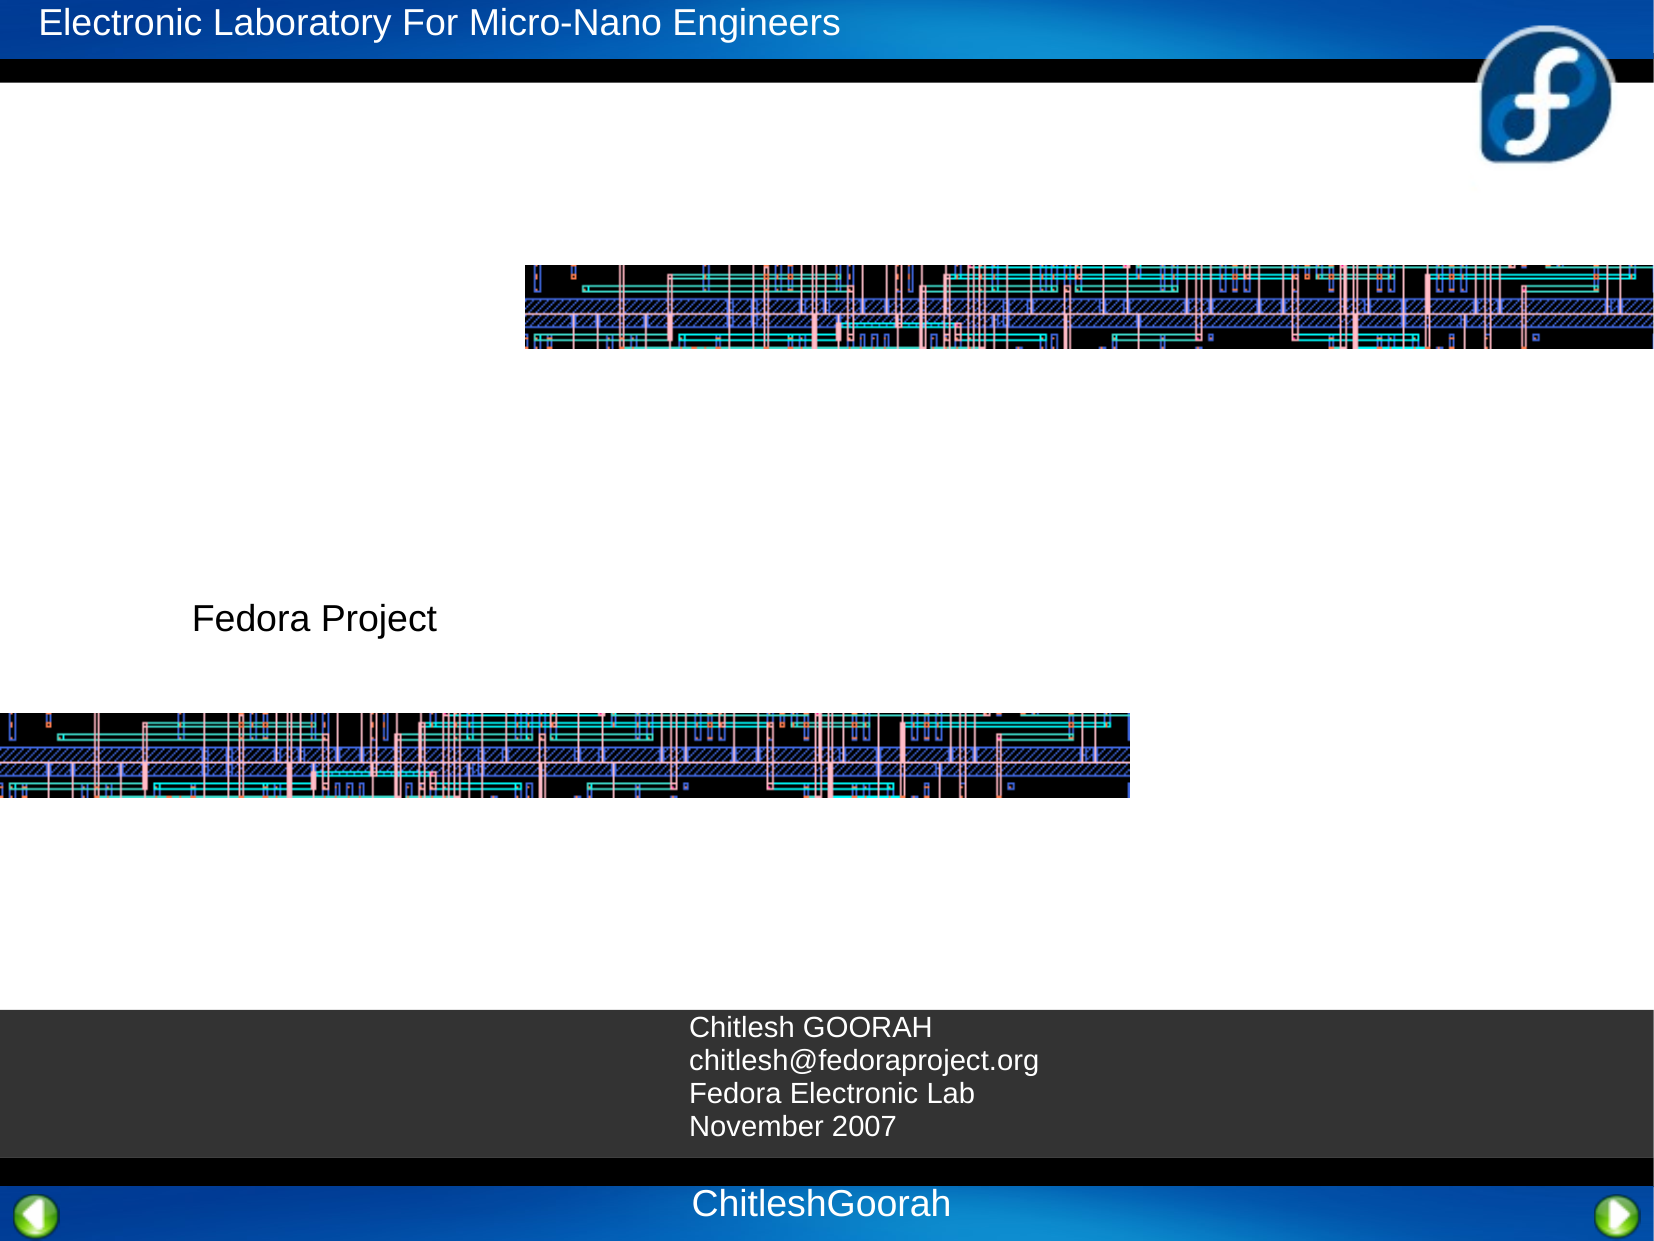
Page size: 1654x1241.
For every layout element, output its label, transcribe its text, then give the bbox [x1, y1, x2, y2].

picture [936, 1186, 1654, 1241]
picture [0, 713, 1130, 798]
text_box Fedora Project [177, 590, 453, 662]
text_box Chitlesh GOORAH chitlesh@fedoraproject.org Fedora Electronic Lab November 2007 [674, 1003, 1063, 1193]
text_box [1063, 1009, 1654, 1158]
picture [936, 1198, 945, 1213]
picture [0, 1186, 957, 1241]
text_box [0, 1009, 674, 1158]
picture [914, 1206, 924, 1210]
picture [0, 0, 1654, 349]
